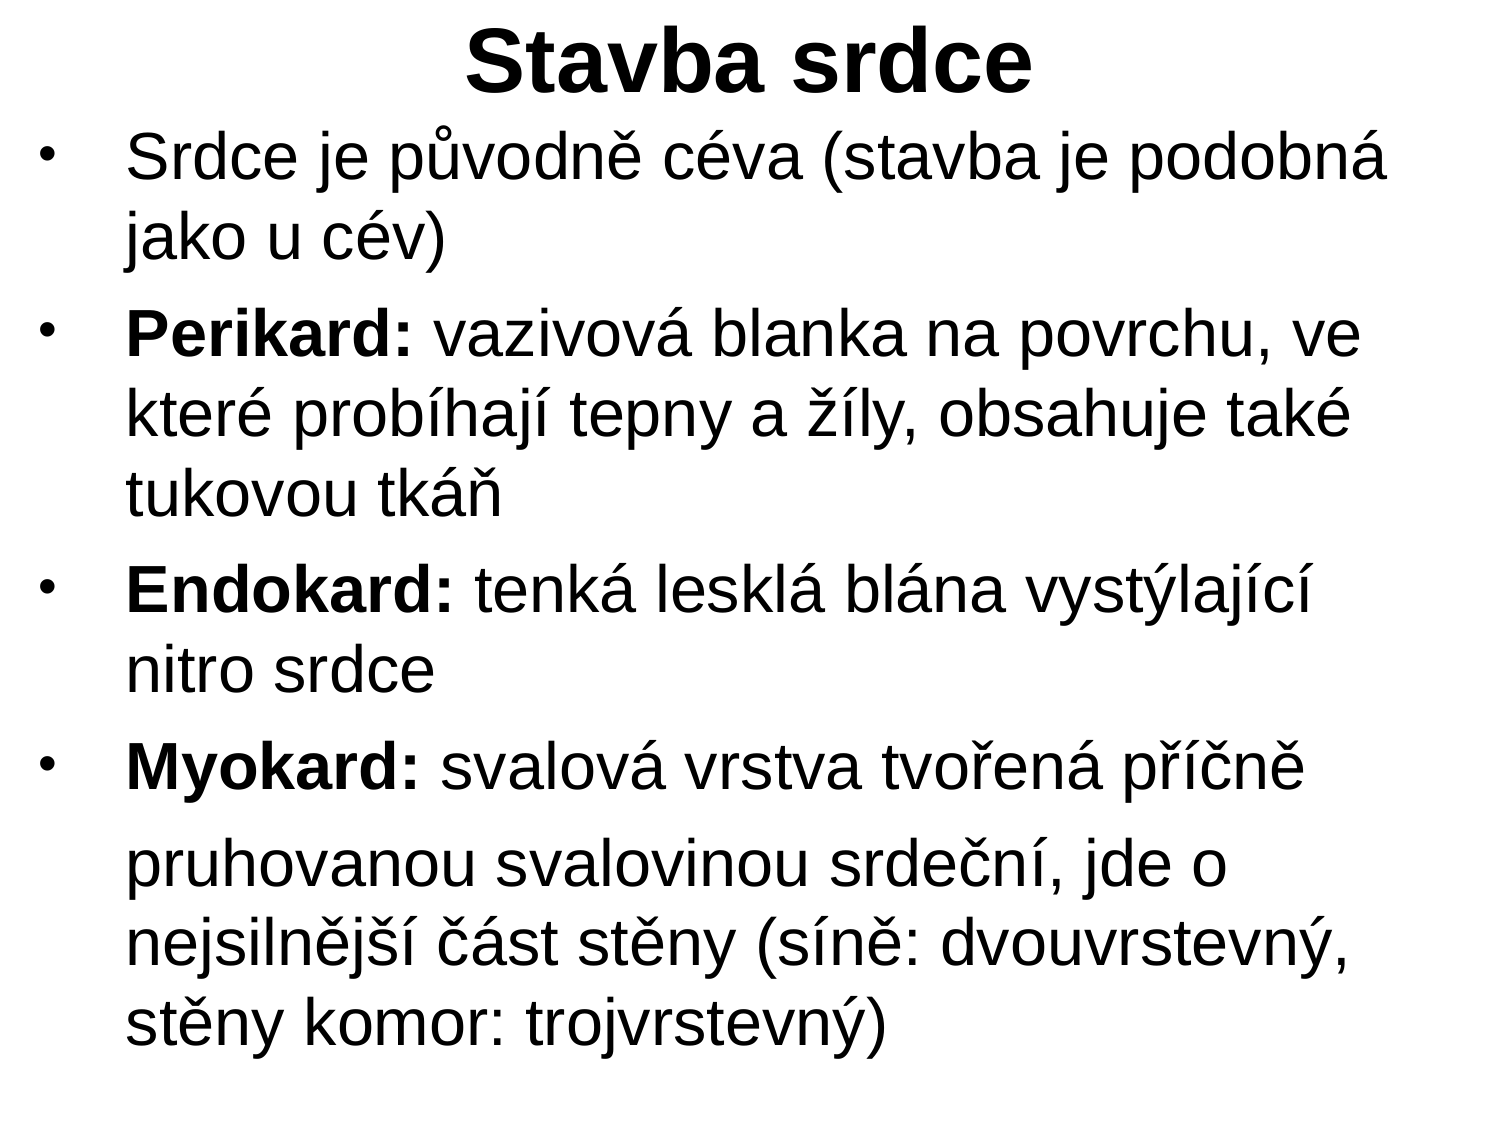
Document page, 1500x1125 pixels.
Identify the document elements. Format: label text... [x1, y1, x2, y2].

list Srdce je původně céva (stavba je podobná jako u cév) Perikard: vazivová blanka na povrchu, ve které probíhají tepny a žíly, obsahuje také tukovou tkáň Endokard: tenká lesklá blána vystýlající nitro srdce Myokard: svalová vrstva tvořená příčně pruhovanou svalovinou srdeční, jde o nejsilnější část stěny (síně: dvouvrstevný, stěny komor: trojvrstevný) [23, 105, 1477, 1125]
title Stavba srdce [75, 0, 1426, 105]
